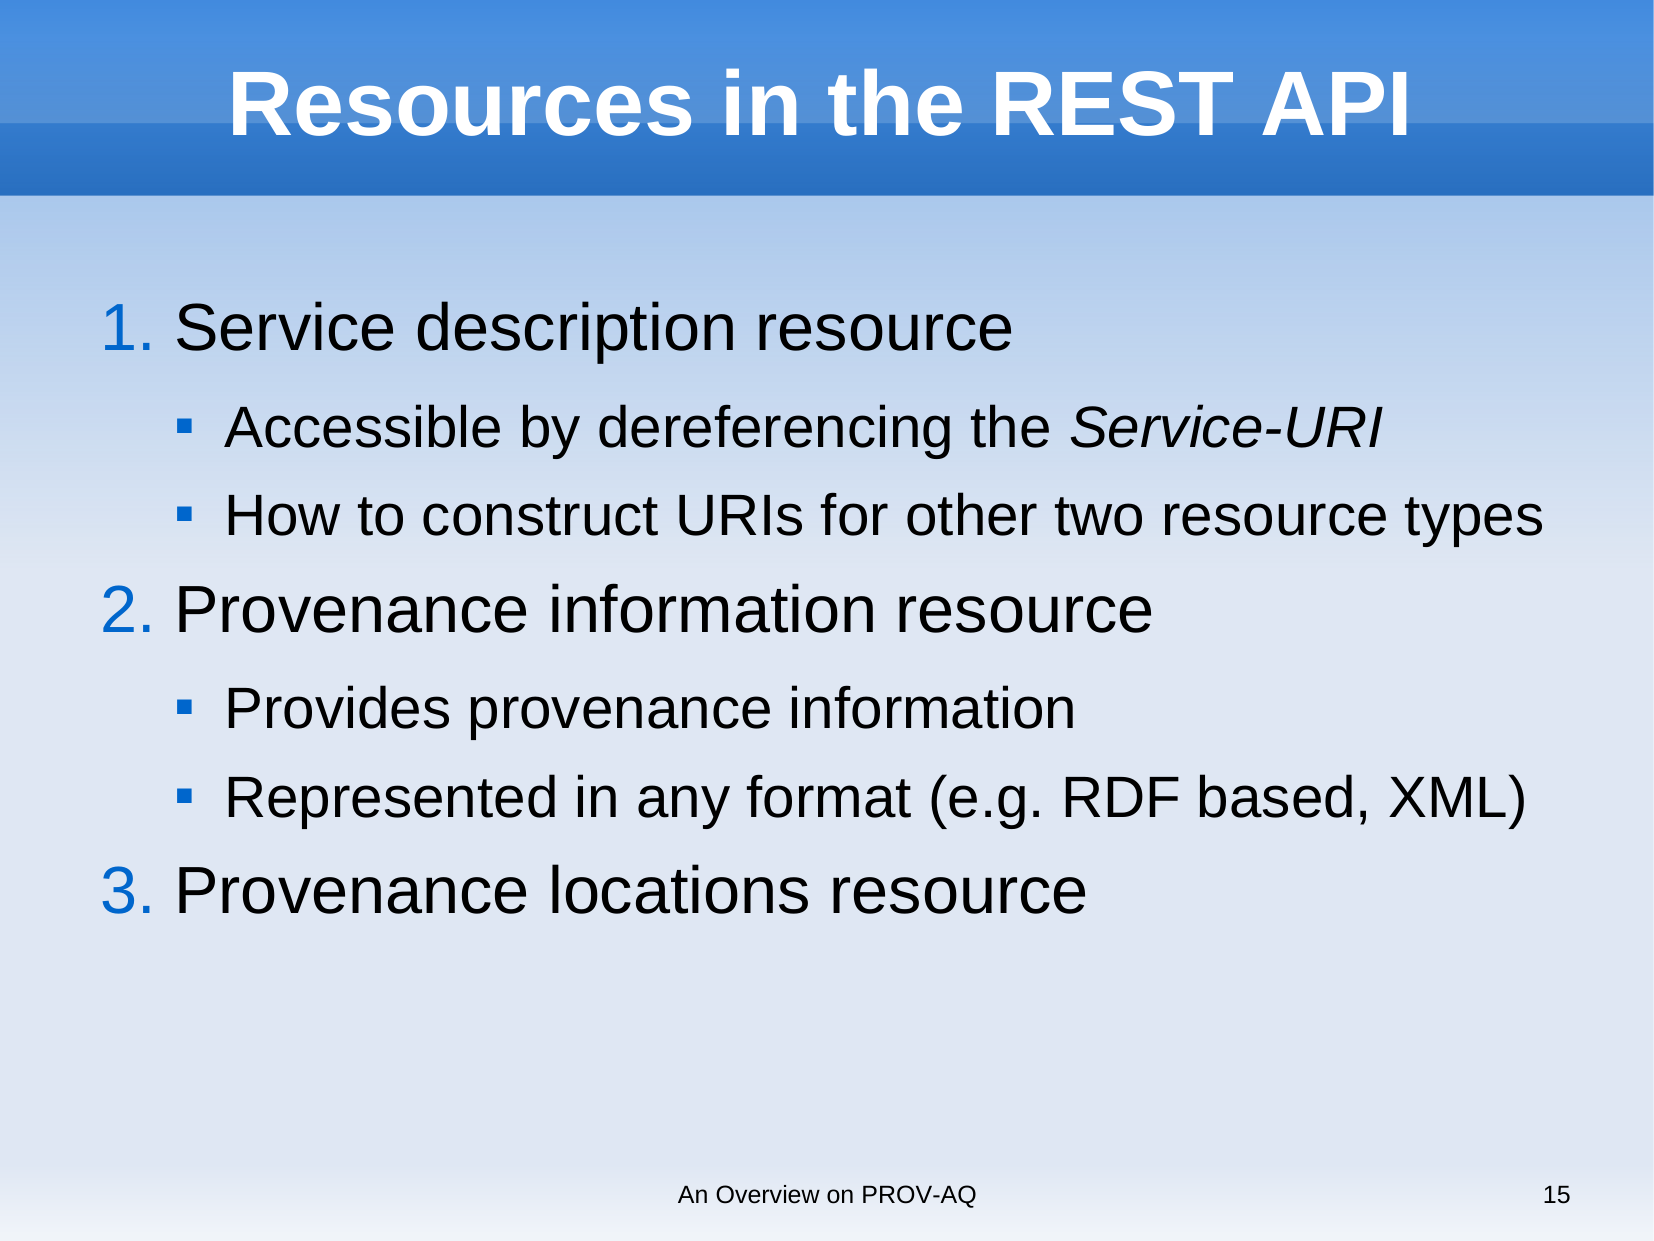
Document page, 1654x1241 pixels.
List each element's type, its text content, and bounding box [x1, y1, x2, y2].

title Resources in the REST API [76, 0, 1565, 208]
picture [0, 0, 1654, 1241]
list Service description resource Accessible by dereferencing the Service-URI How to construct URIs for other two resource types Provenance information resource Provides provenance information Represented in any format (e.g. RDF based, XML) Provenance locations resource [82, 290, 1571, 1109]
